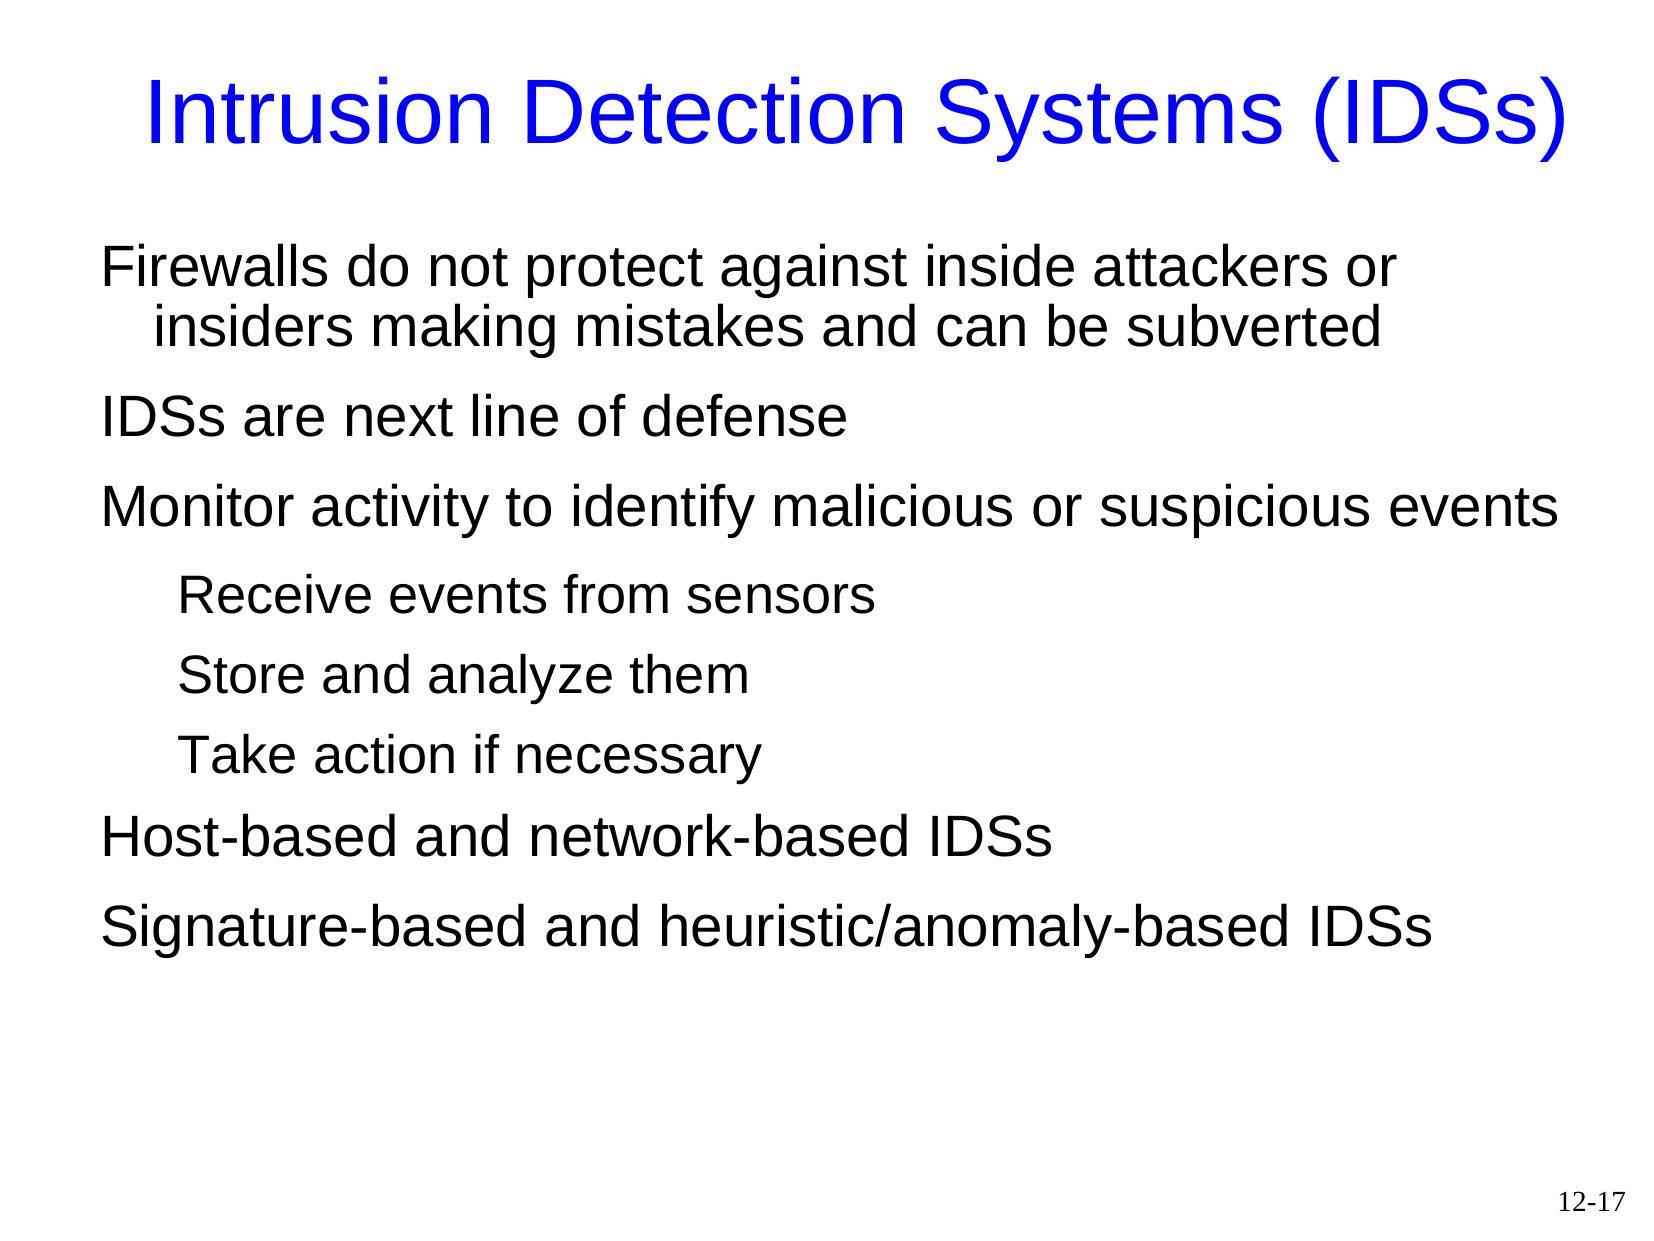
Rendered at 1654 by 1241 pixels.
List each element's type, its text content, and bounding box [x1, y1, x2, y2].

list Firewalls do not protect against inside attackers or insiders making mistakes and can be subverted IDSs are next line of defense Monitor activity to identify malicious or suspicious events Receive events from sensors Store and analyze them Take action if necessary Host-based and network-based IDSs Signature-based and heuristic/anomaly-based IDSs [82, 237, 1571, 1170]
title Intrusion Detection Systems (IDSs) [84, 11, 1573, 218]
